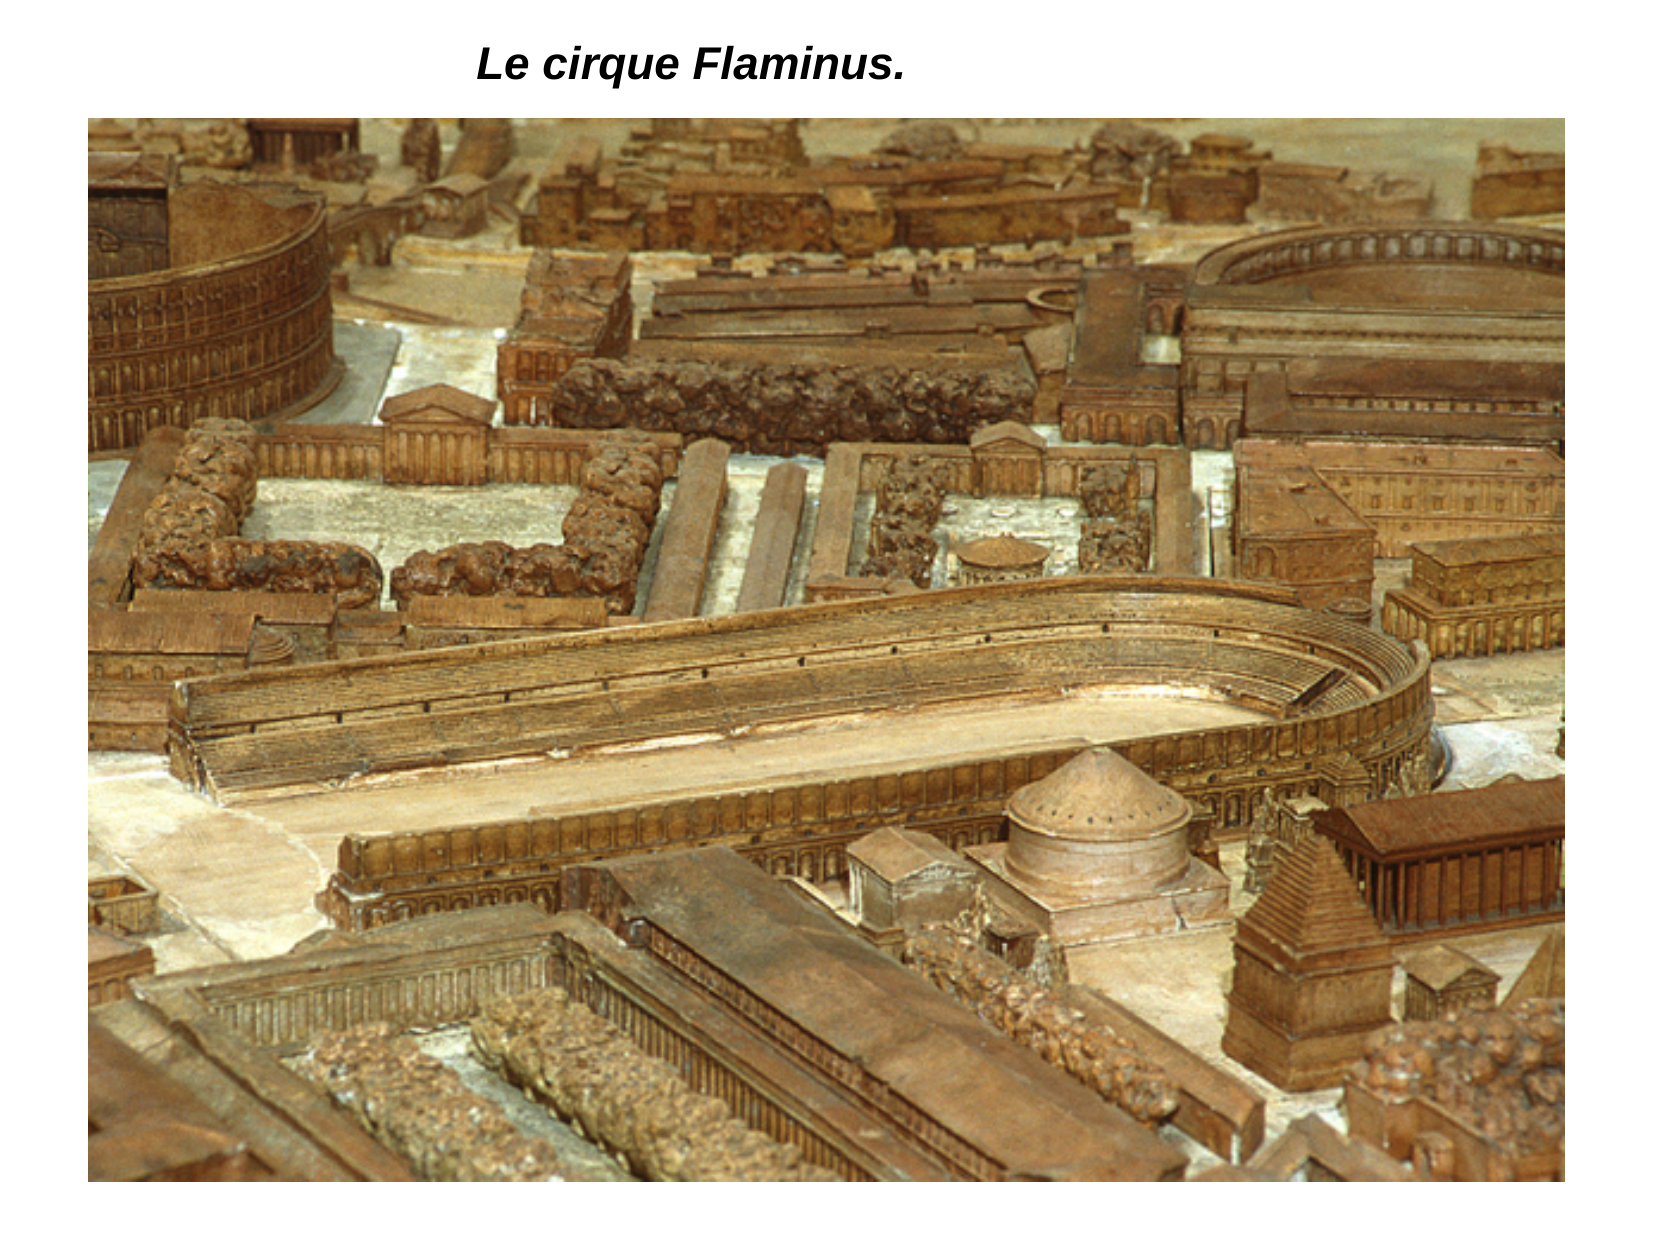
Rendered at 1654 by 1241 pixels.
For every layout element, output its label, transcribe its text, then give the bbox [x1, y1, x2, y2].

picture [88, 118, 1565, 1182]
text_box Le cirque Flaminus. [461, 30, 1241, 118]
